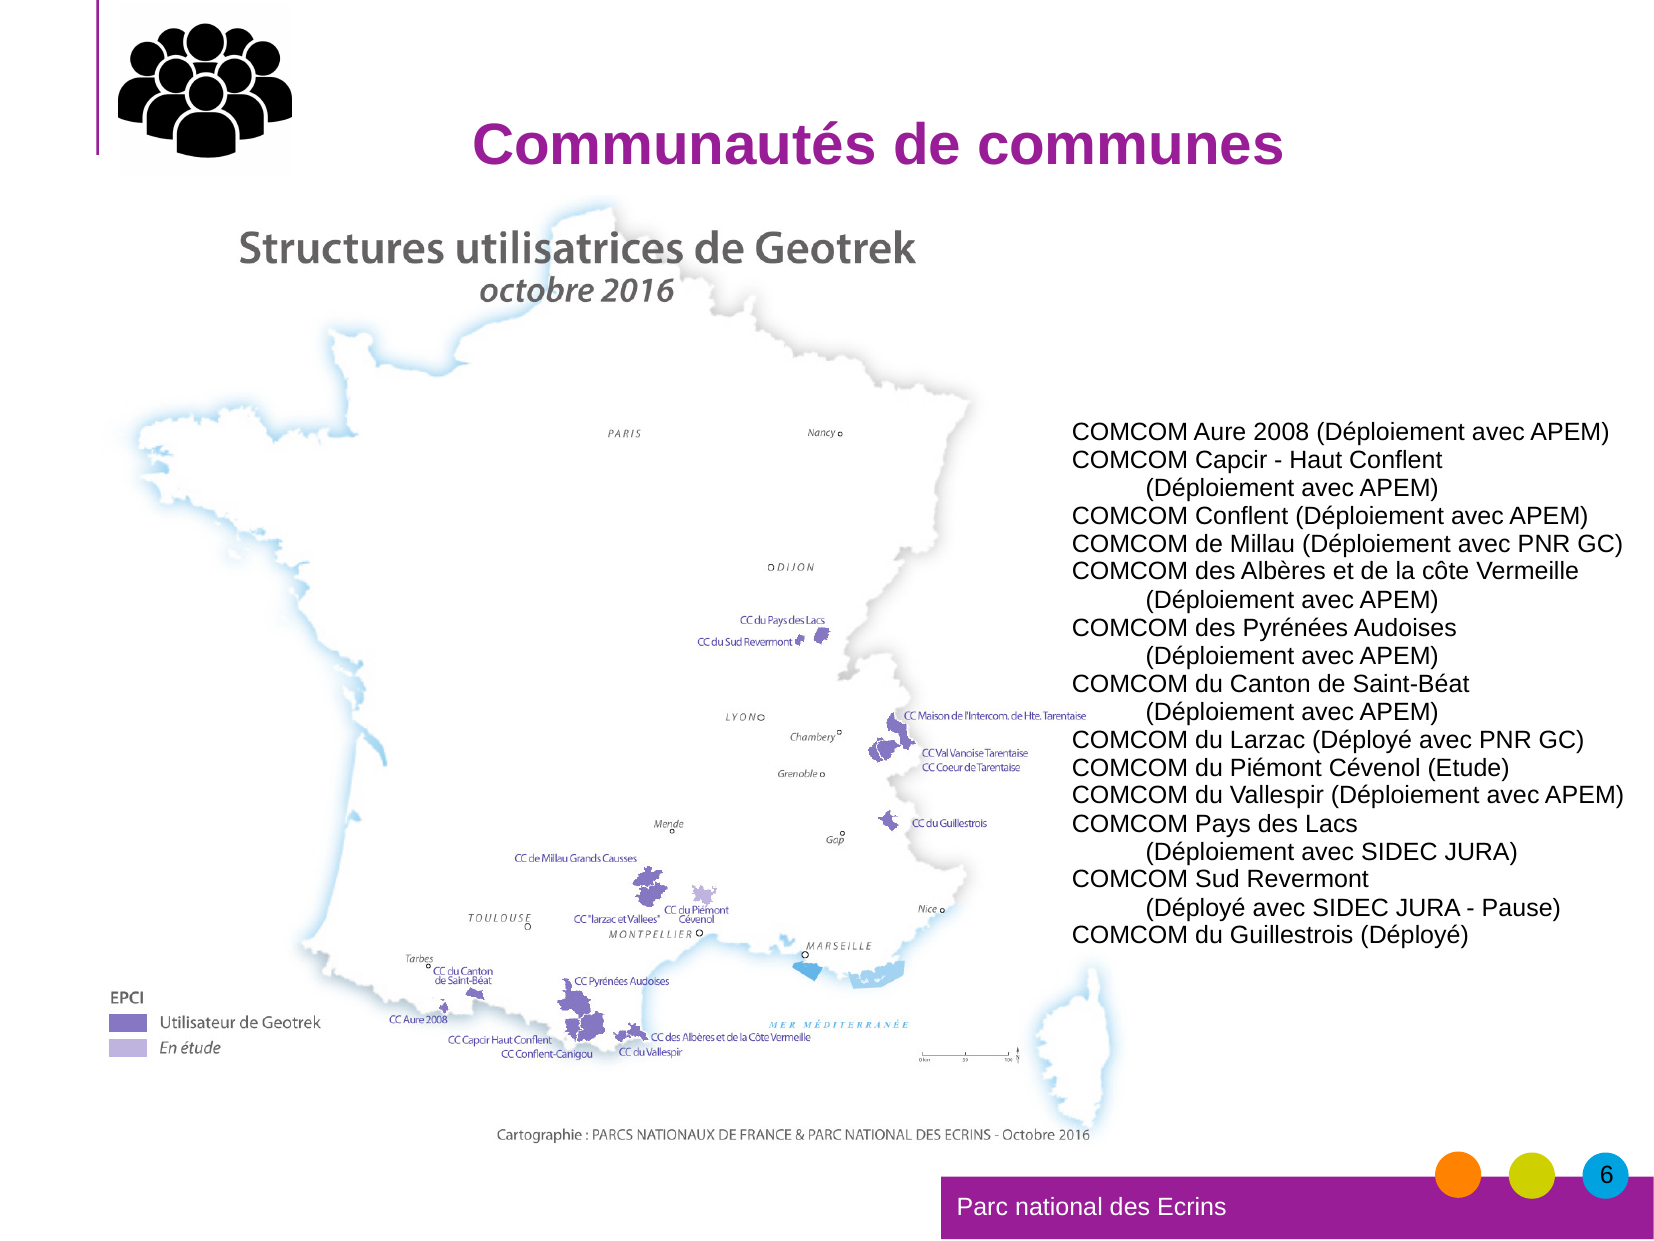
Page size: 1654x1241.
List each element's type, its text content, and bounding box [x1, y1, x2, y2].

picture [88, 195, 1129, 1152]
picture [118, 3, 292, 178]
title Communautés de communes [472, 29, 1418, 178]
text_box COMCOM Aure 2008 (Déploiement avec APEM) COMCOM Capcir - Haut Conflent (Déploiement avec APEM) COMCOM Conflent (Déploiement avec APEM) COMCOM de Millau (Déploiement avec PNR GC) COMCOM des Albères et de la côte Vermeille (Déploiement avec APEM) COMCOM des Pyrénées Audoises (Déploiement avec APEM) COMCOM du Canton de Saint-Béat (Déploiement avec APEM) COMCOM du Larzac (Déployé avec PNR GC) COMCOM du Piémont Cévenol (Etude) COMCOM du Vallespir (Déploiement avec APEM) COMCOM Pays des Lacs (Déploiement avec SIDEC JURA) COMCOM Sud Revermont (Déployé avec SIDEC JURA - Pause) COMCOM du Guillestrois (Déployé) [1057, 410, 1641, 957]
